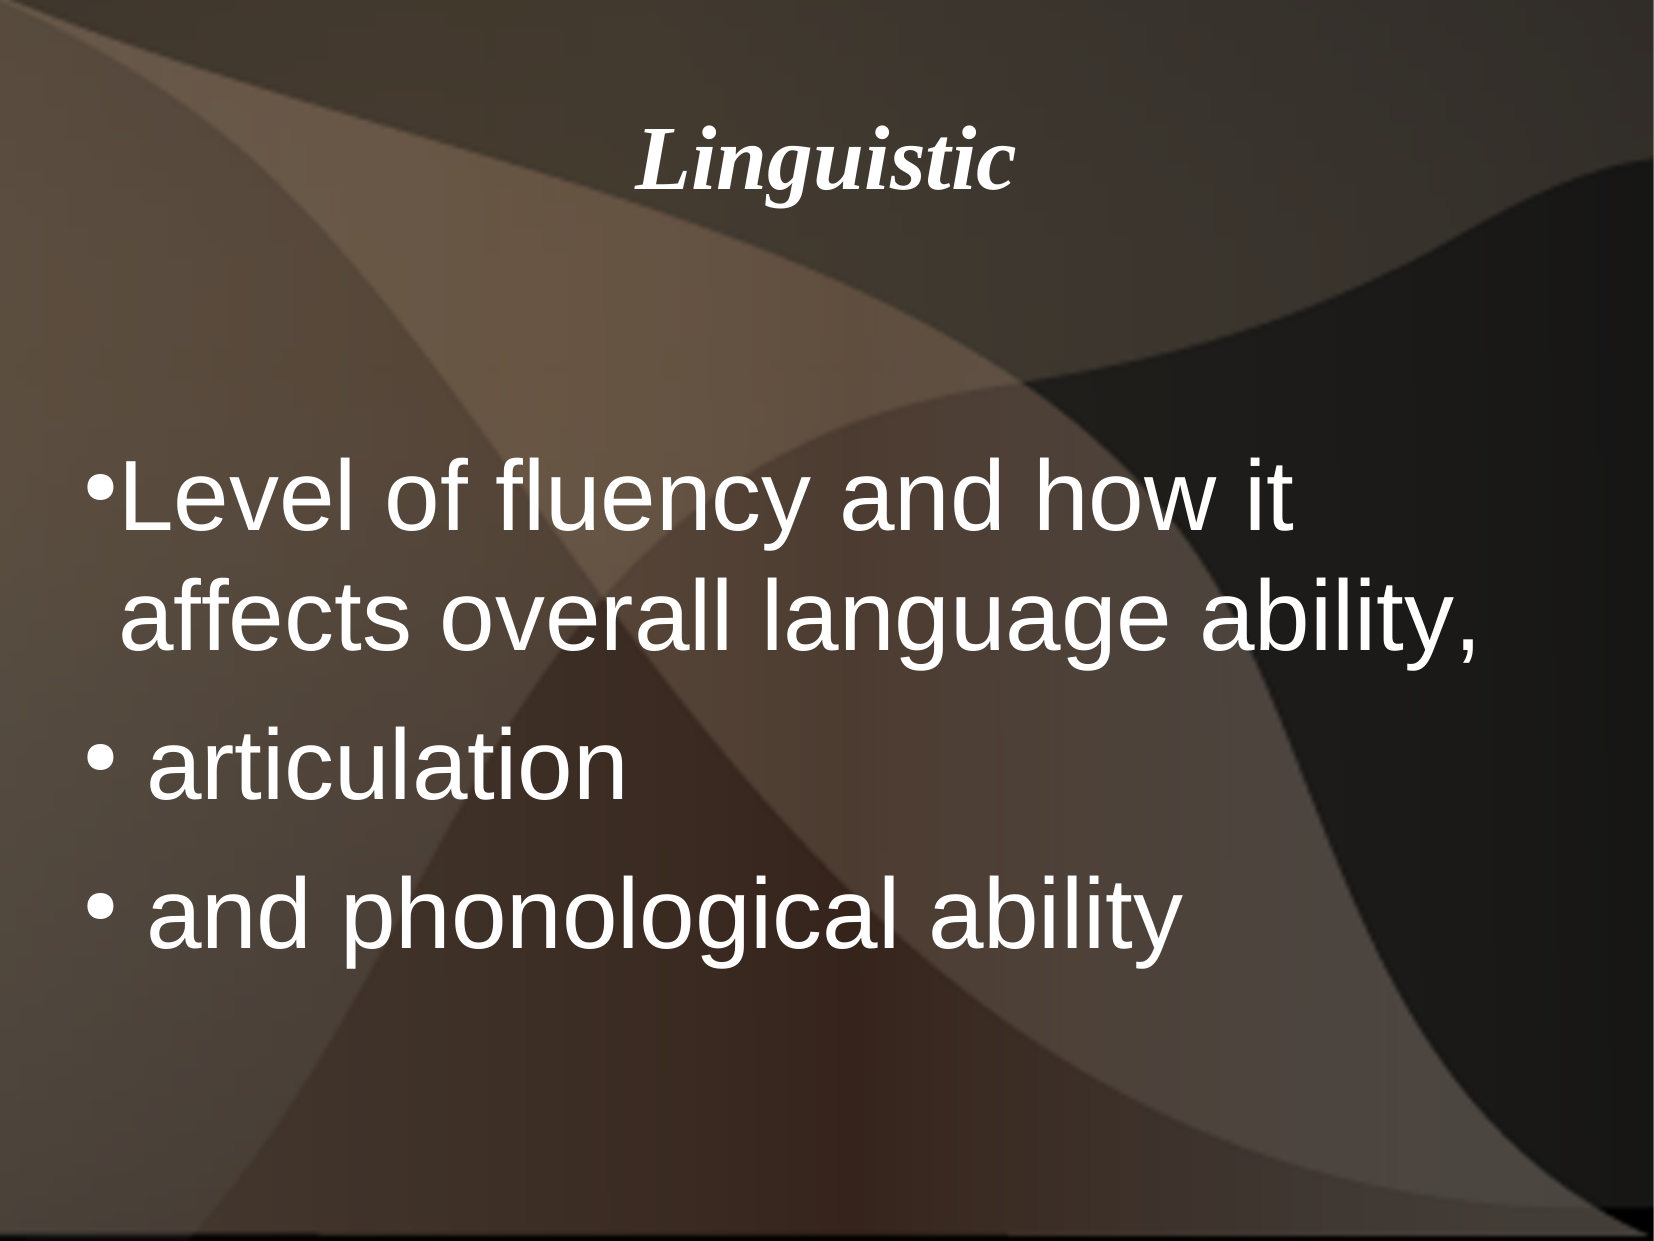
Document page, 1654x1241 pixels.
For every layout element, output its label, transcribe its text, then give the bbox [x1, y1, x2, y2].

title Linguistic [82, 56, 1571, 250]
subtitle Level of fluency and how it affects overall language ability, articulation and phonological ability [82, 297, 1571, 1102]
